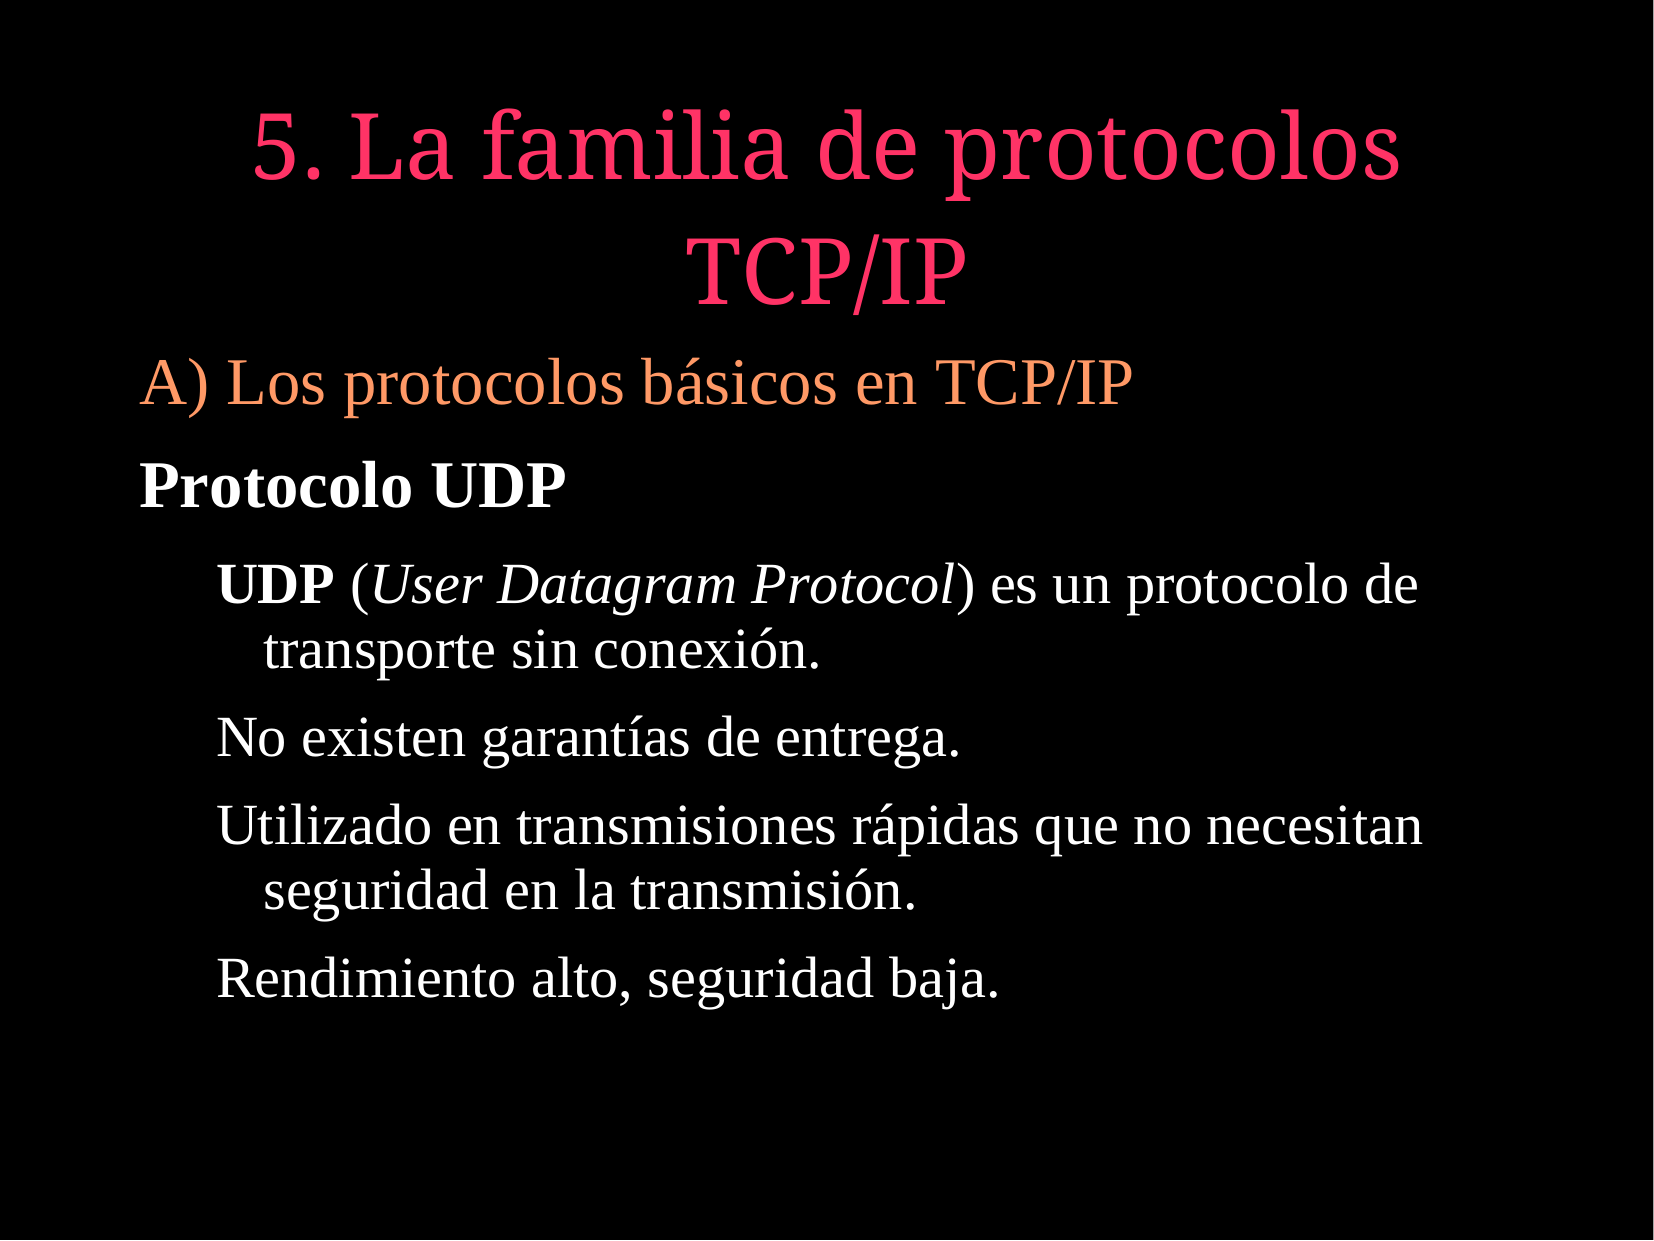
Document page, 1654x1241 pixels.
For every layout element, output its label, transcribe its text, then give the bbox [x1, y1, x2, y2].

title 5. La familia de protocolos TCP/IP [121, 102, 1534, 311]
list A) Los protocolos básicos en TCP/IP Protocolo UDP UDP (User Datagram Protocol) es un protocolo de transporte sin conexión. No existen garantías de entrega. Utilizado en transmisiones rápidas que no necesitan seguridad en la transmisión. Rendimiento alto, seguridad baja. [121, 344, 1534, 1127]
